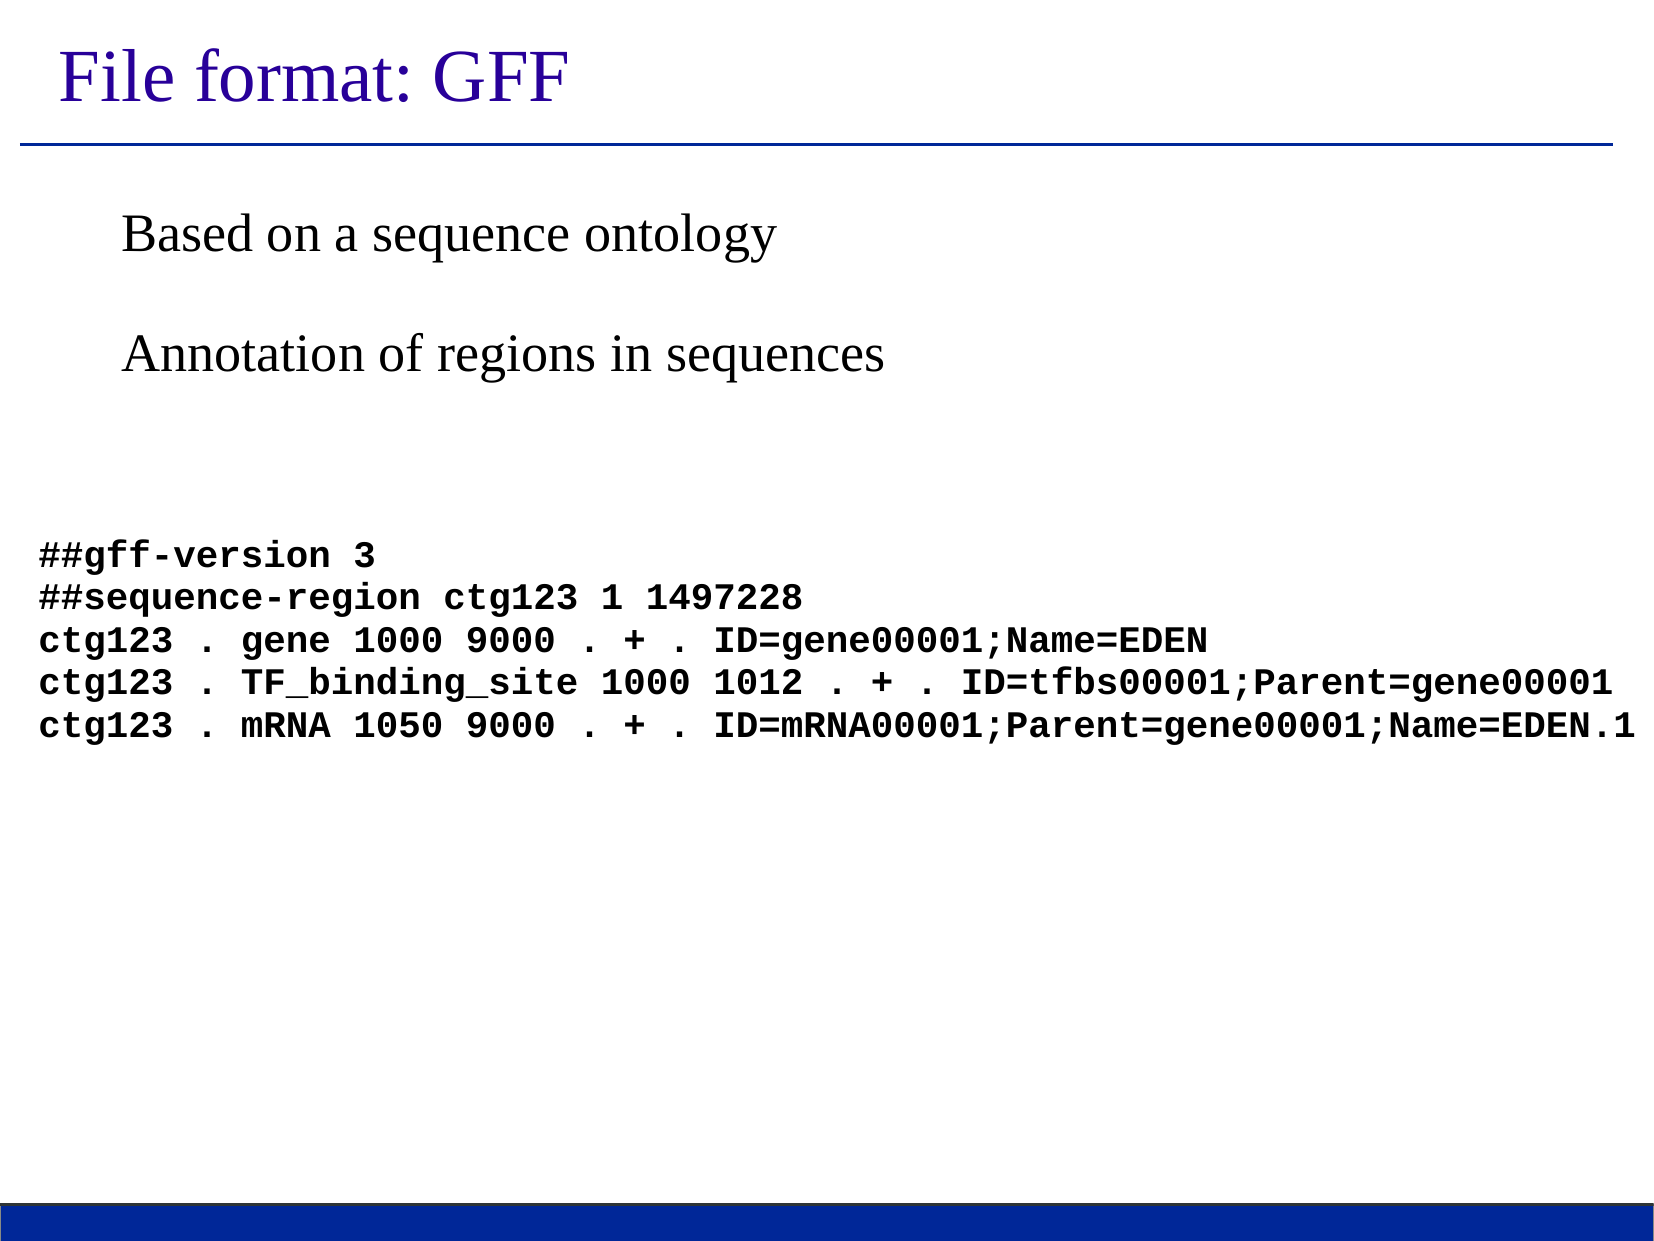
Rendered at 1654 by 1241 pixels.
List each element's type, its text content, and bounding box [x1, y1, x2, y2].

text_box Based on a sequence ontology Annotation of regions in sequences [106, 195, 902, 452]
text_box ##gff-version 3 ##sequence-region ctg123 1 1497228 ctg123 . gene 1000 9000 . + . ID=gene00001;Name=EDEN ctg123 . TF_binding_site 1000 1012 . + . ID=tfbs00001;Parent=gene00001 ctg123 . mRNA 1050 9000 . + . ID=mRNA00001;Parent=gene00001;Name=EDEN.1 [23, 528, 1654, 910]
text_box File format: GFF [59, 34, 944, 119]
